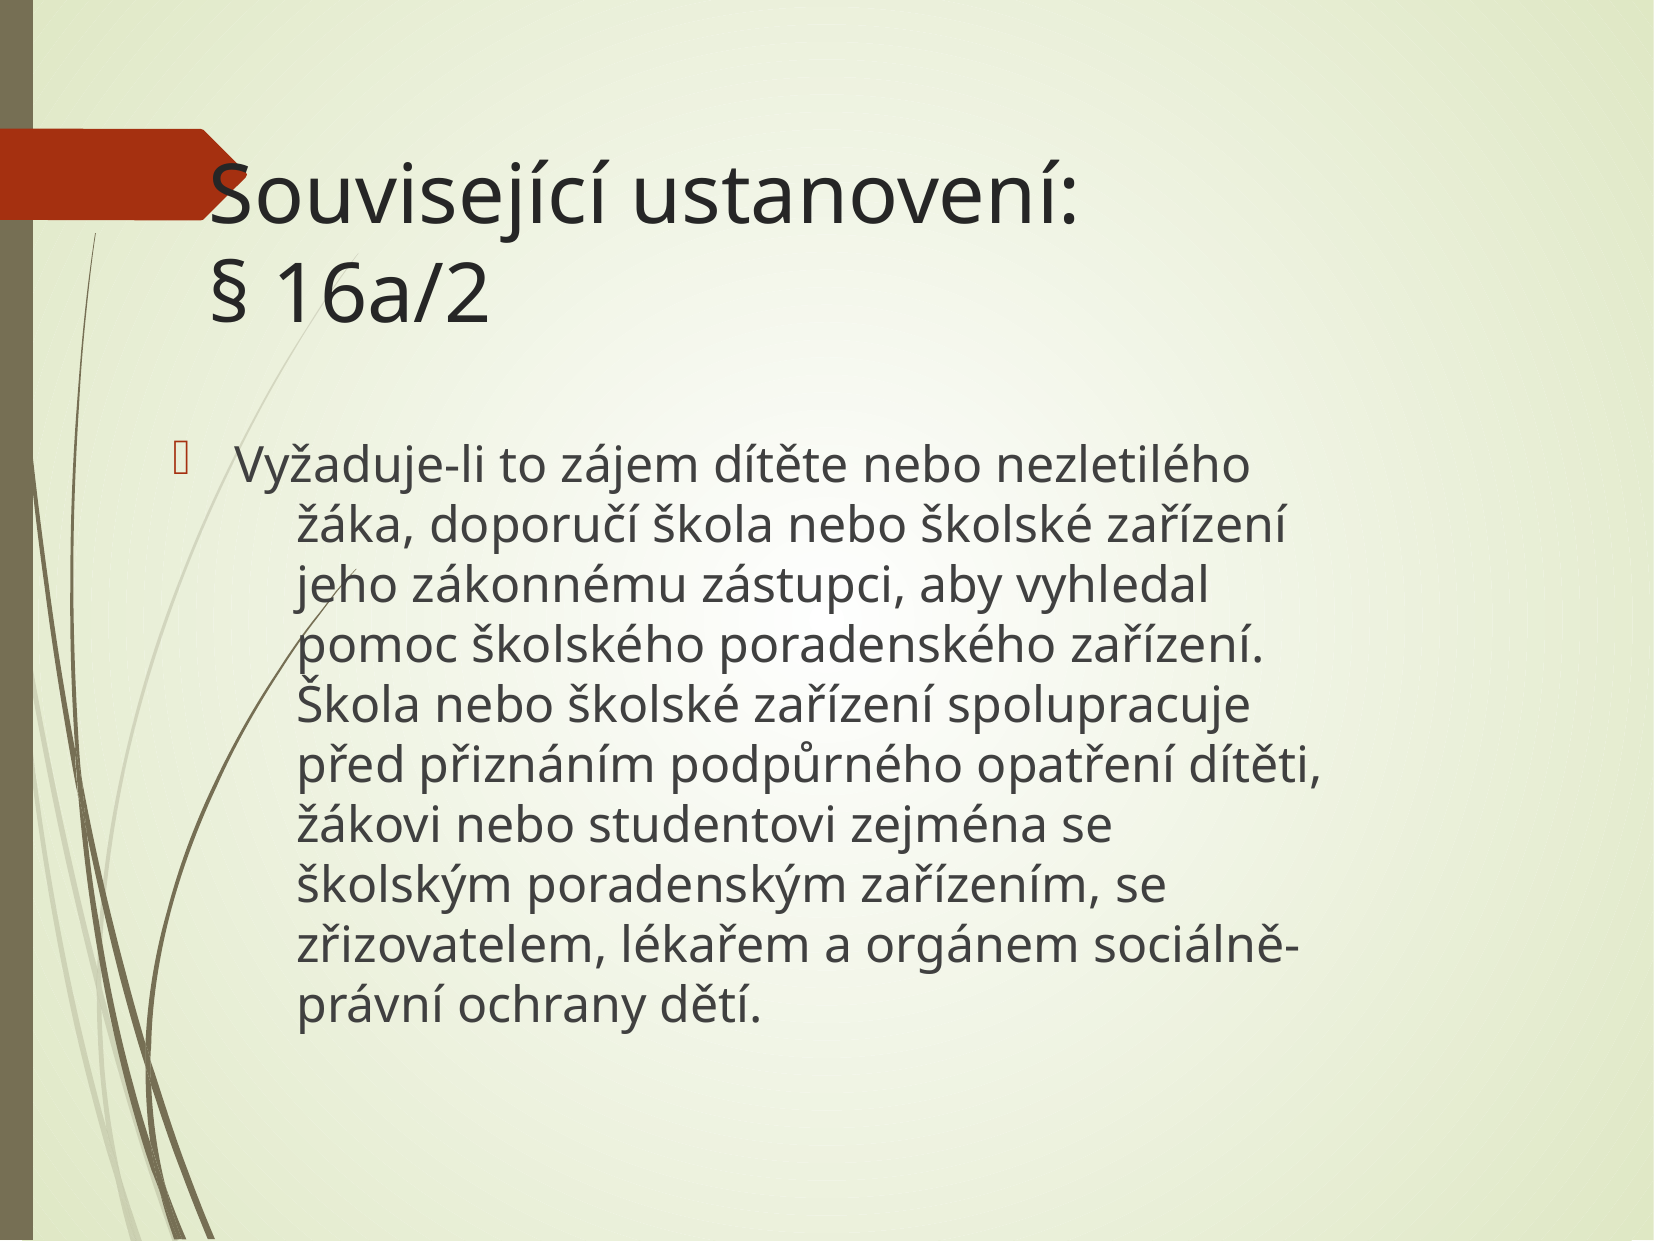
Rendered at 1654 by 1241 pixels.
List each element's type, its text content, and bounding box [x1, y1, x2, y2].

title Související ustanovení: § 16a/2 [193, 133, 1386, 365]
list Vyžaduje-li to zájem dítěte nebo nezletilého žáka, doporučí škola nebo školské zařízení jeho zákonnému zástupci, aby vyhledal pomoc školského poradenského zařízení. Škola nebo školské zařízení spolupracuje před přiznáním podpůrného opatření dítěti, žákovi nebo studentovi zejména se školským poradenským zařízením, se zřizovatelem, lékařem a orgánem sociálně-právní ochrany dětí. [157, 424, 1350, 1108]
